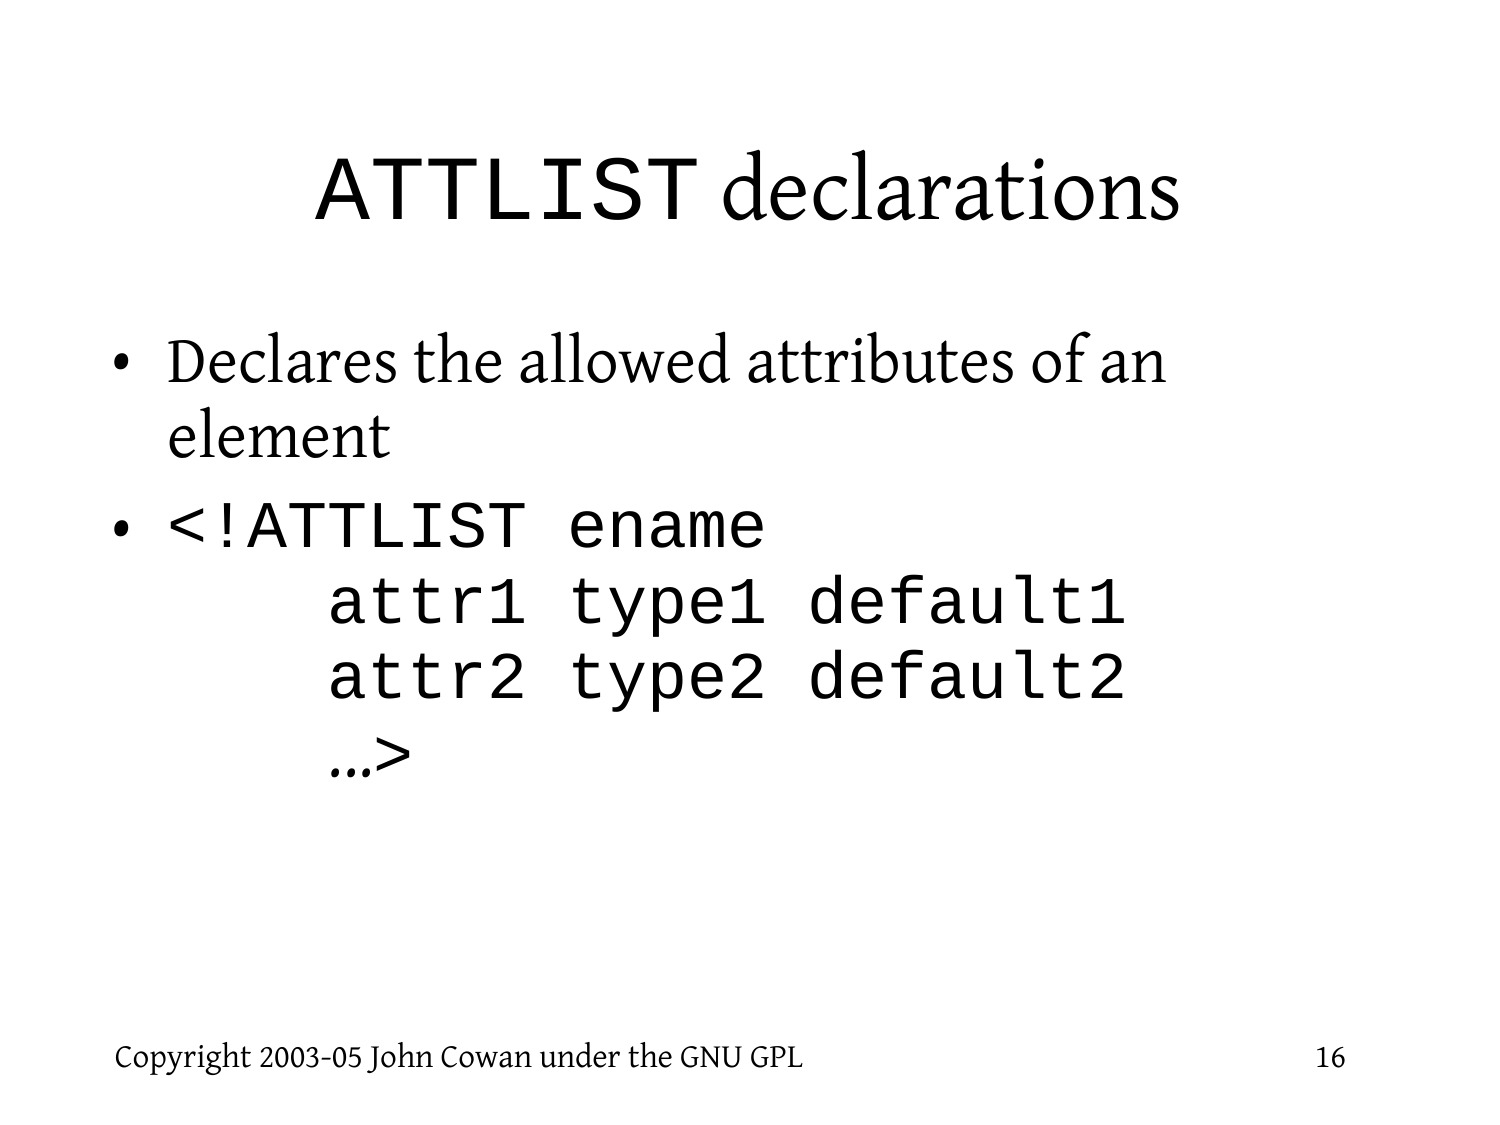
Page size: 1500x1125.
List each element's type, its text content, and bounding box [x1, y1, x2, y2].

list Declares the allowed attributes of an element <!ATTLIST ename attr1 type1 default1 attr2 type2 default2 ...> [112, 324, 1387, 1000]
title ATTLIST declarations [112, 62, 1387, 324]
